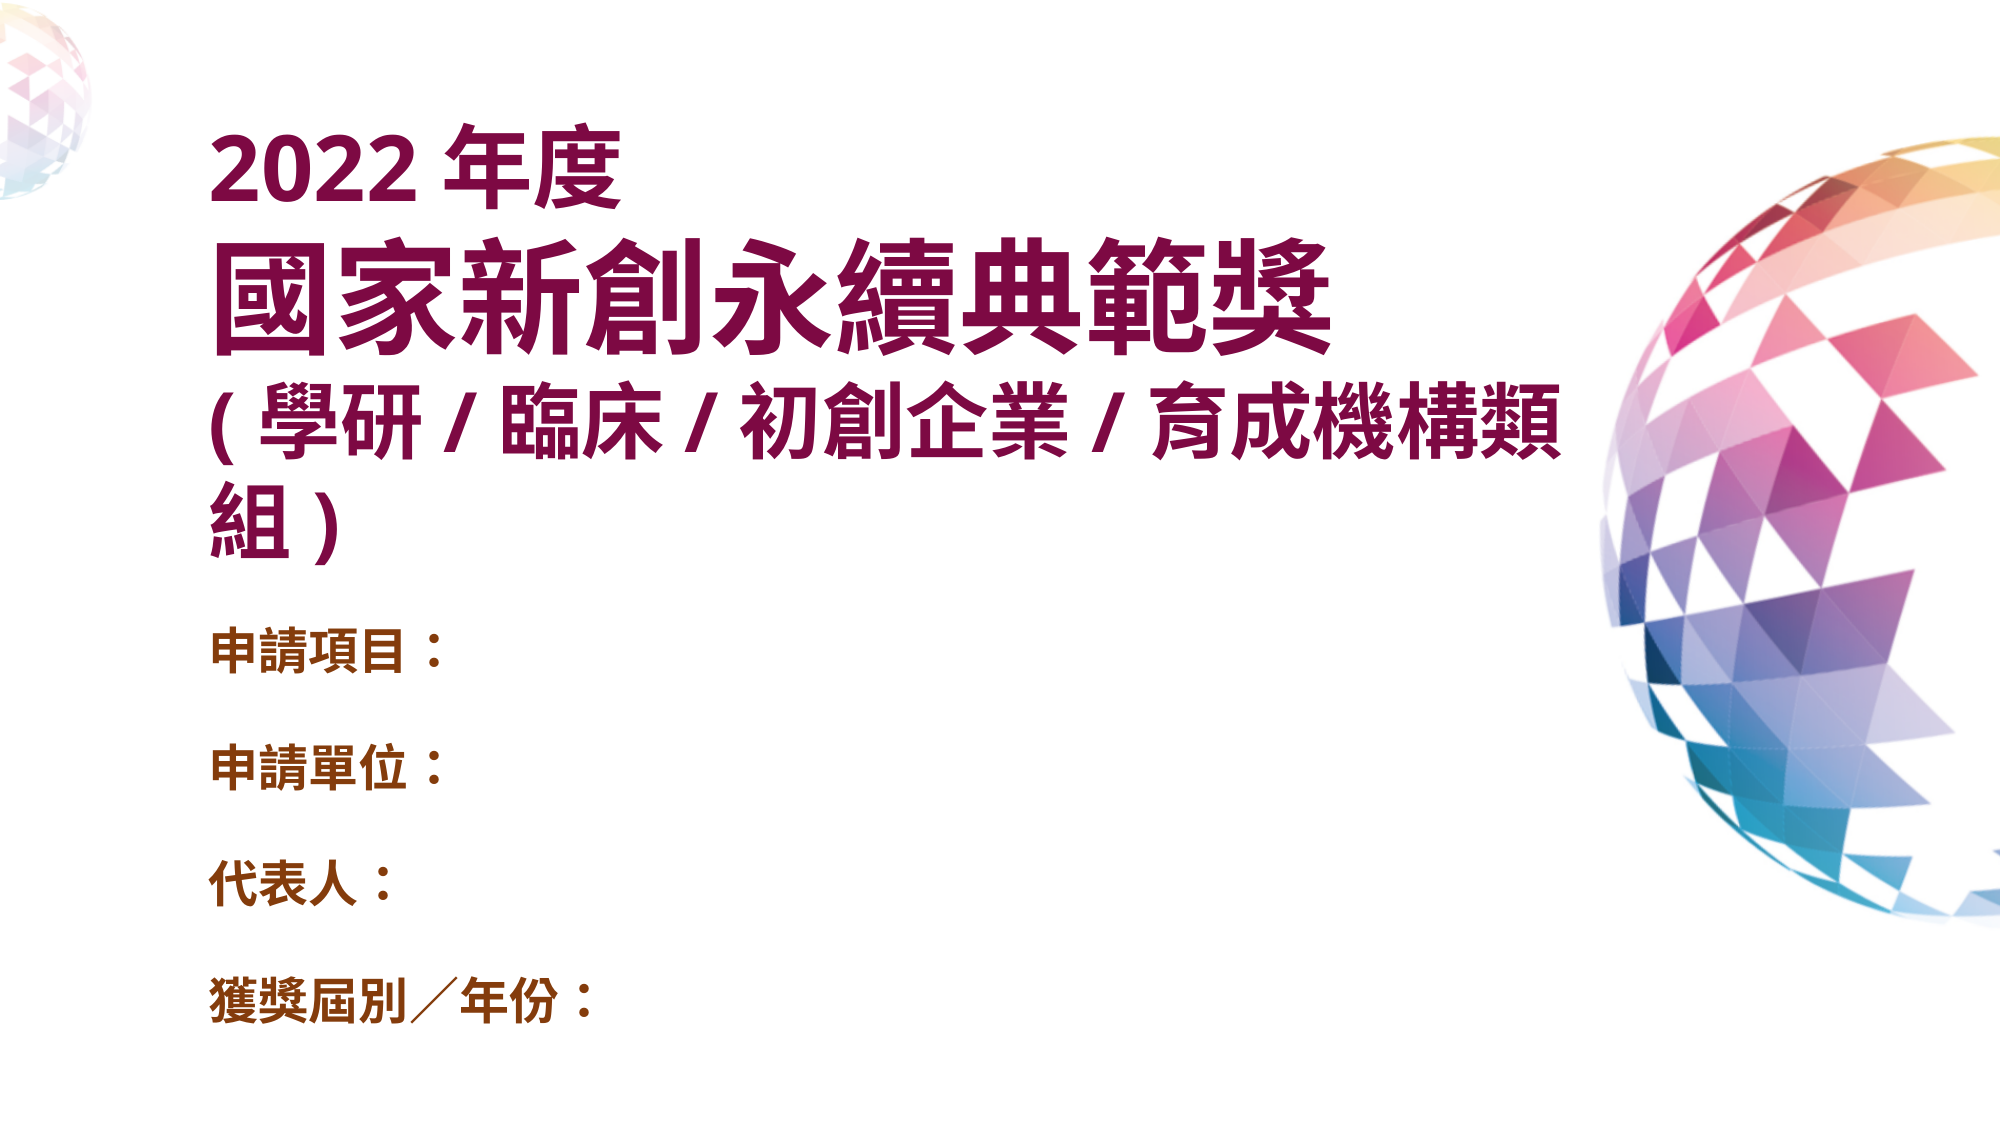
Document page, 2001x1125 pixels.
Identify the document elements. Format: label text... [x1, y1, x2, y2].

picture [0, 0, 2000, 1125]
text_box 申請項目： 申請單位： 代表人： 獲獎屆別／年份： [193, 575, 1694, 1079]
text_box 2022年度 國家新創永續典範獎 (學研/臨床/初創企業/育成機構類組) [194, 102, 1627, 577]
